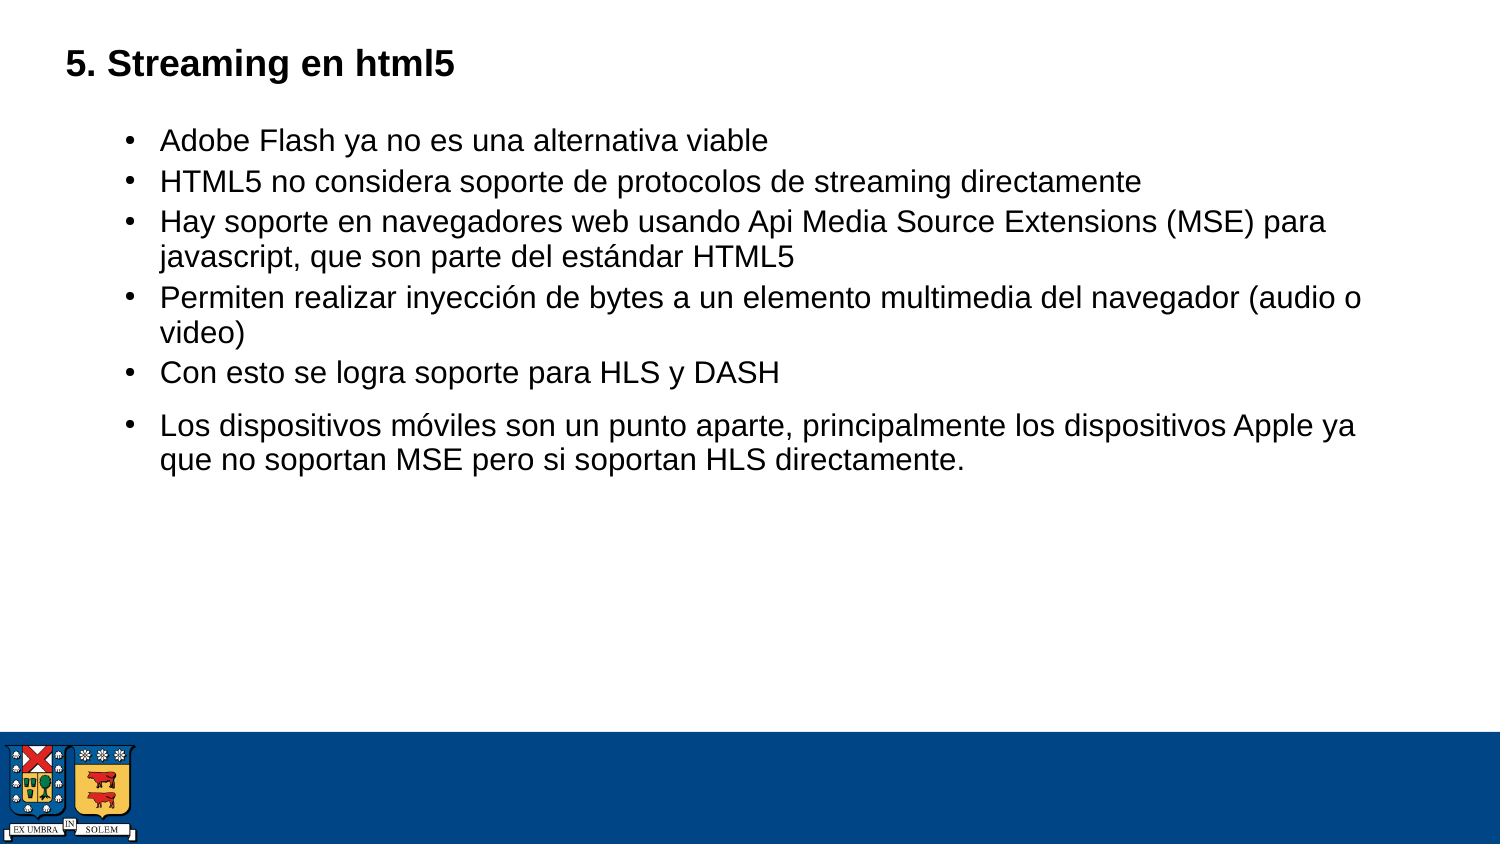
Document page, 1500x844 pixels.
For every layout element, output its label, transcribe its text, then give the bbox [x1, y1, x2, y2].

text_box 5. Streaming en html5 Adobe Flash ya no es una alternativa viable HTML5 no considera soporte de protocolos de streaming directamente Hay soporte en navegadores web usando Api Media Source Extensions (MSE) para javascript, que son parte del estándar HTML5 Permiten realizar inyección de bytes a un elemento multimedia del navegador (audio o video) Con esto se logra soporte para HLS y DASH Los dispositivos móviles son un punto aparte, principalmente los dispositivos Apple ya que no soportan MSE pero si soportan HLS directamente. [50, 35, 1418, 531]
picture [2, 732, 139, 844]
